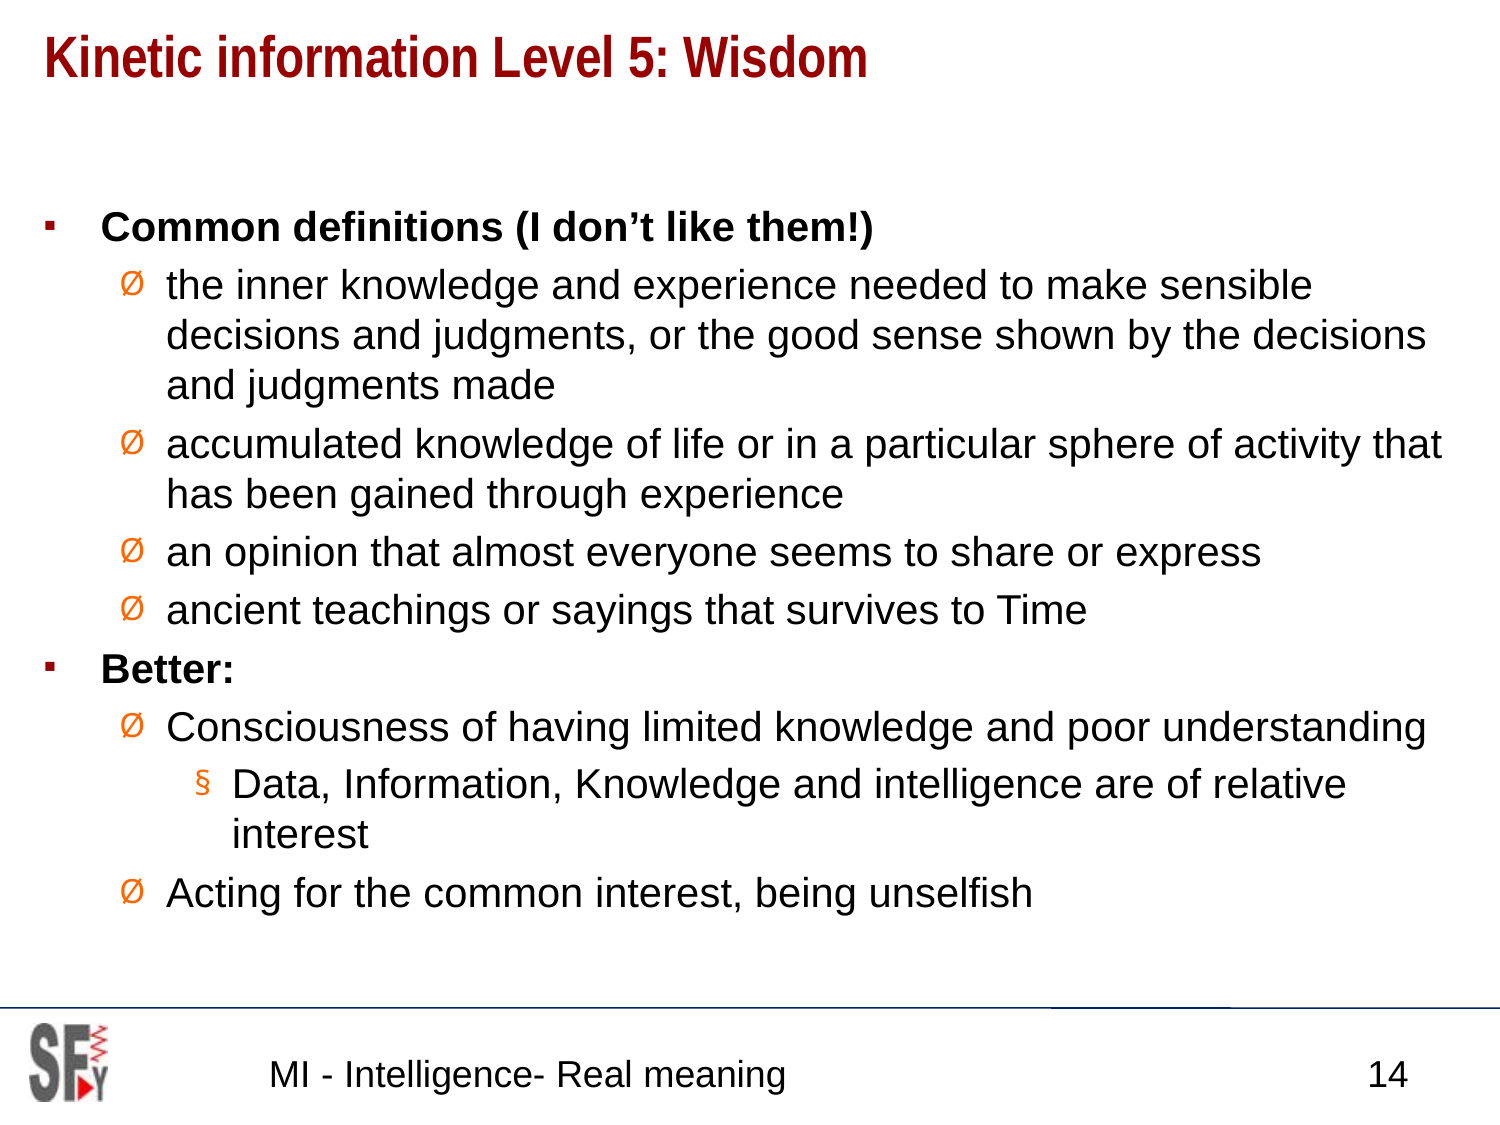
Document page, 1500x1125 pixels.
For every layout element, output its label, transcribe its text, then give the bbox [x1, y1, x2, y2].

slide_number <numéro> [1352, 1034, 1490, 1103]
footer MI - Intelligence- Real meaning [253, 1034, 1336, 1103]
list Common definitions (I don’t like them!) the inner knowledge and experience needed to make sensible decisions and judgments, or the good sense shown by the decisions and judgments made accumulated knowledge of life or in a particular sphere of activity that has been gained through experience an opinion that almost everyone seems to share or express ancient teachings or sayings that survives to Time Better: Consciousness of having limited knowledge and poor understanding Data, Information, Knowledge and intelligence are of relative interest Acting for the common interest, being unselfish [29, 184, 1471, 988]
title Kinetic information Level 5: Wisdom [29, 12, 1471, 138]
picture [29, 1023, 108, 1102]
